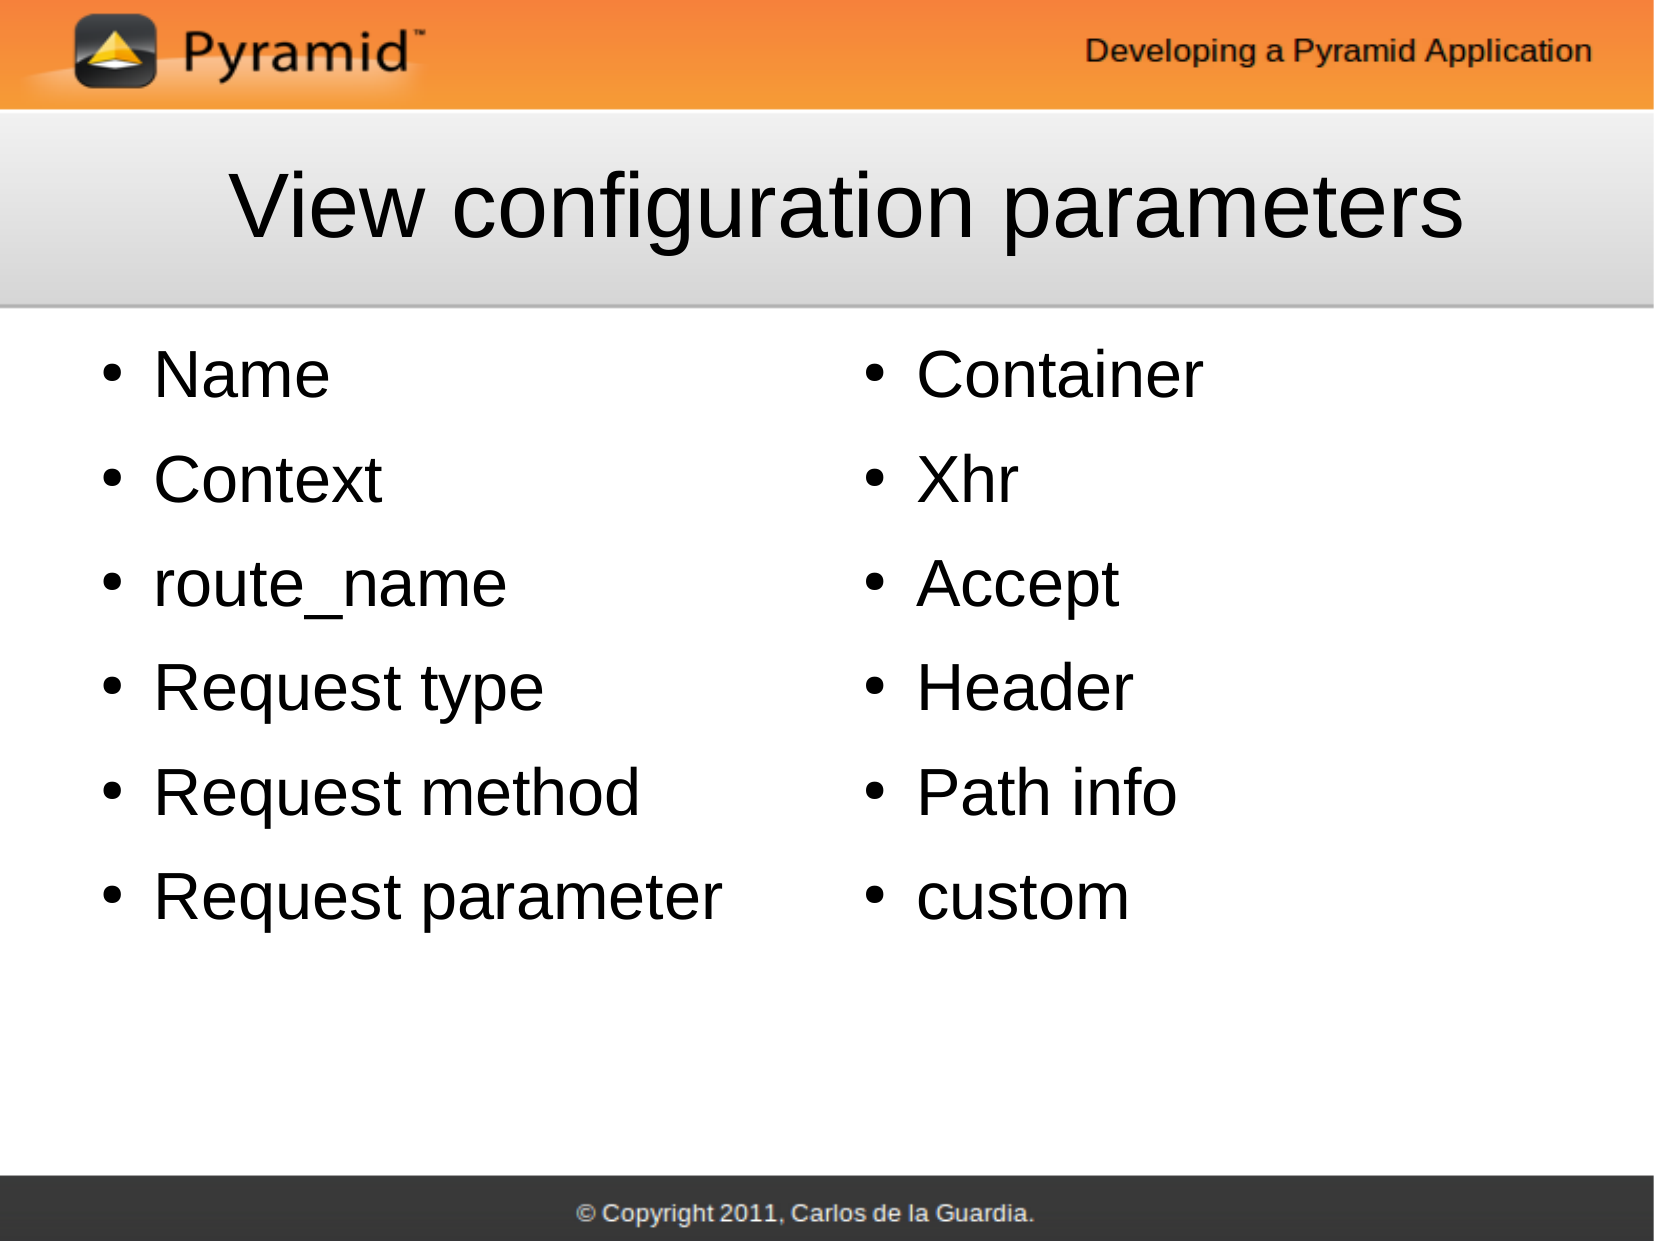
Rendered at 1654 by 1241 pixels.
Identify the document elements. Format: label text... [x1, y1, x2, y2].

title View configuration parameters [82, 112, 1613, 301]
picture [0, 0, 1654, 1241]
list Container Xhr Accept Header Path info custom [845, 337, 1572, 1157]
list Name Context route_name Request type Request method Request parameter [82, 337, 809, 1157]
